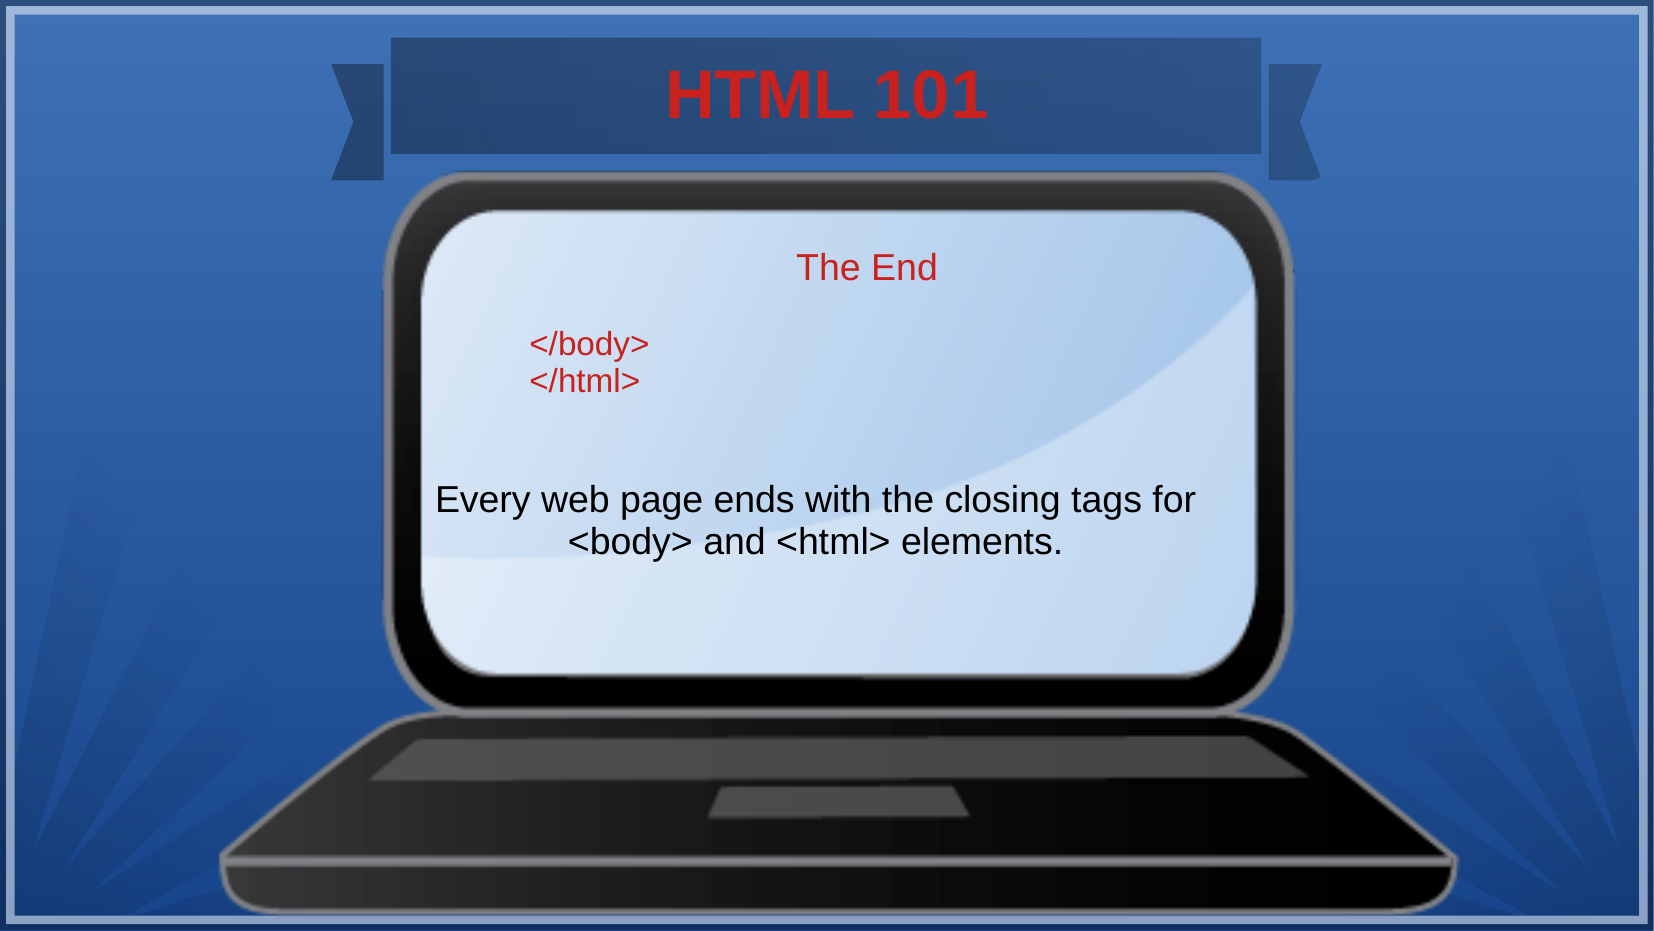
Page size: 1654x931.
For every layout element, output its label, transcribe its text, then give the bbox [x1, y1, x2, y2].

picture [164, 119, 1514, 931]
text_box Every web page ends with the closing tags for <body> and <html> elements. [420, 429, 1266, 623]
title HTML 101 [389, 35, 1264, 154]
text_box The End </body> </html> [514, 238, 1231, 407]
